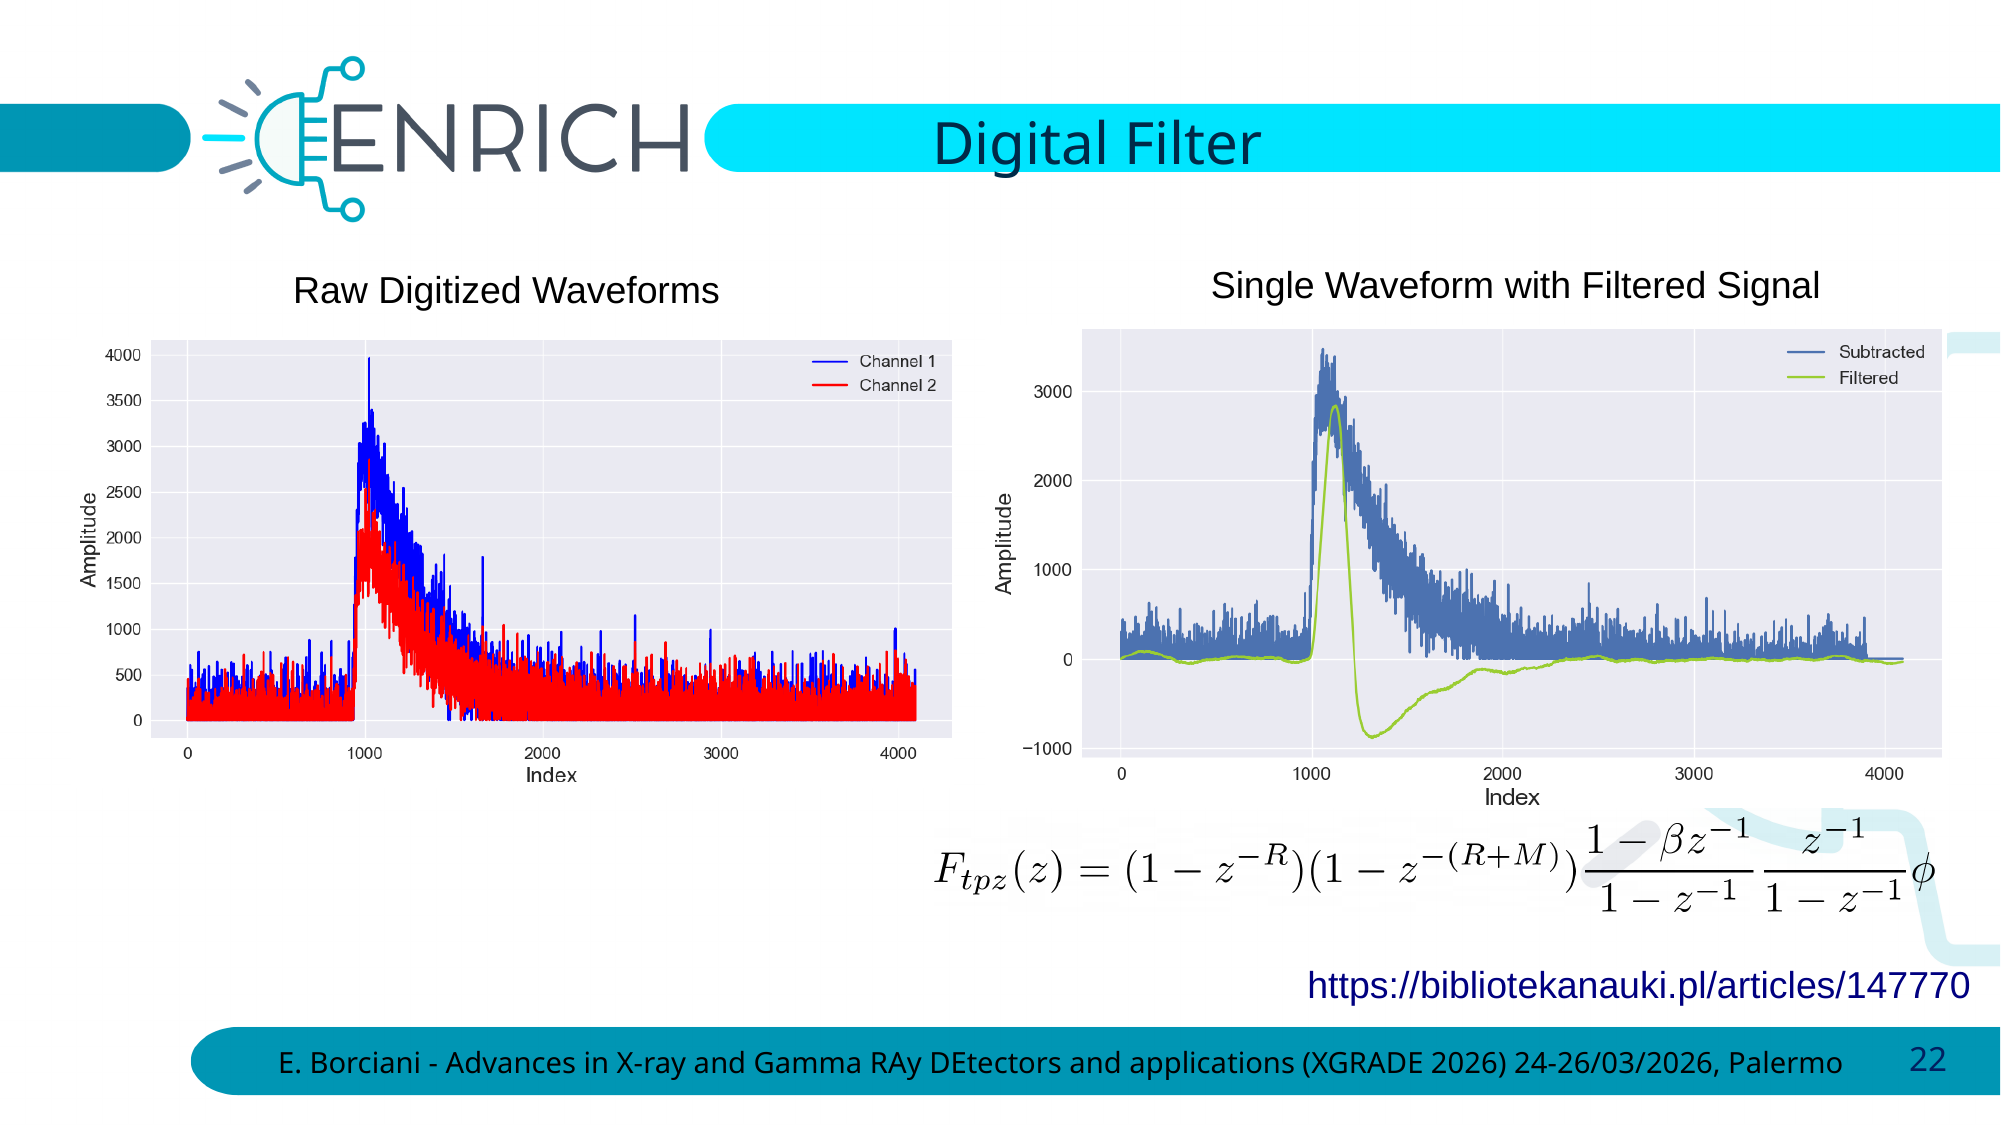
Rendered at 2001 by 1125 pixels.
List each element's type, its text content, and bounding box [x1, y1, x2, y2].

slide_number <number> [1512, 1031, 1963, 1092]
text_box Digital Filter [917, 98, 1538, 184]
text_box Raw Digitized Waveforms [278, 262, 766, 338]
text_box Single Waveform with Filtered Signal [1196, 257, 1872, 356]
picture [0, 0, 2001, 1125]
text_box https://bibliotekanauki.pl/articles/147770 [1292, 956, 1988, 1014]
text_box E. Borciani - Advances in X-ray and Gamma RAy DEtectors and applications (XGRADE 2026) 24-26/03/2026, Palermo [155, 1037, 1512, 1087]
